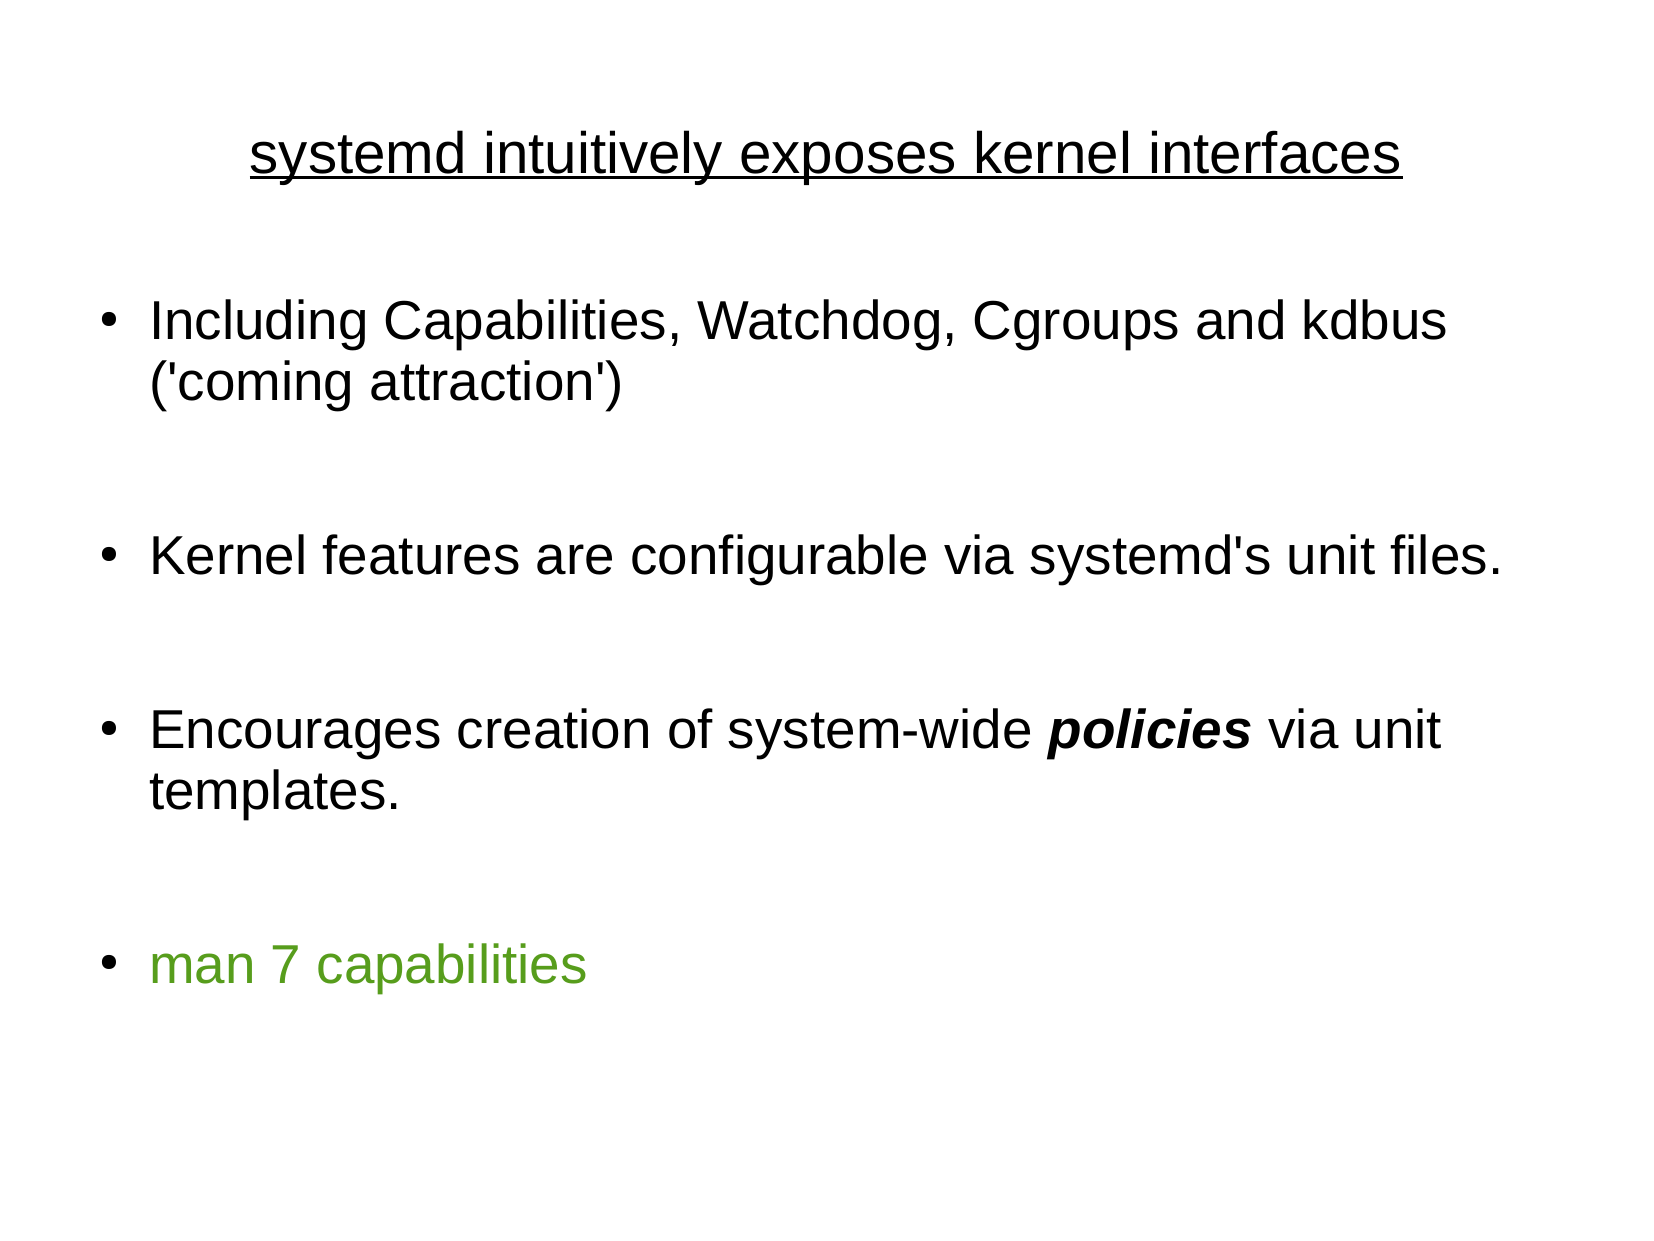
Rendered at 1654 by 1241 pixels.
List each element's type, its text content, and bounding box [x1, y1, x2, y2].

list Including Capabilities, Watchdog, Cgroups and kdbus ('coming attraction') Kernel features are configurable via systemd's unit files. Encourages creation of system-wide policies via unit templates. man 7 capabilities [82, 290, 1571, 1010]
title systemd intuitively exposes kernel interfaces [82, 49, 1571, 257]
